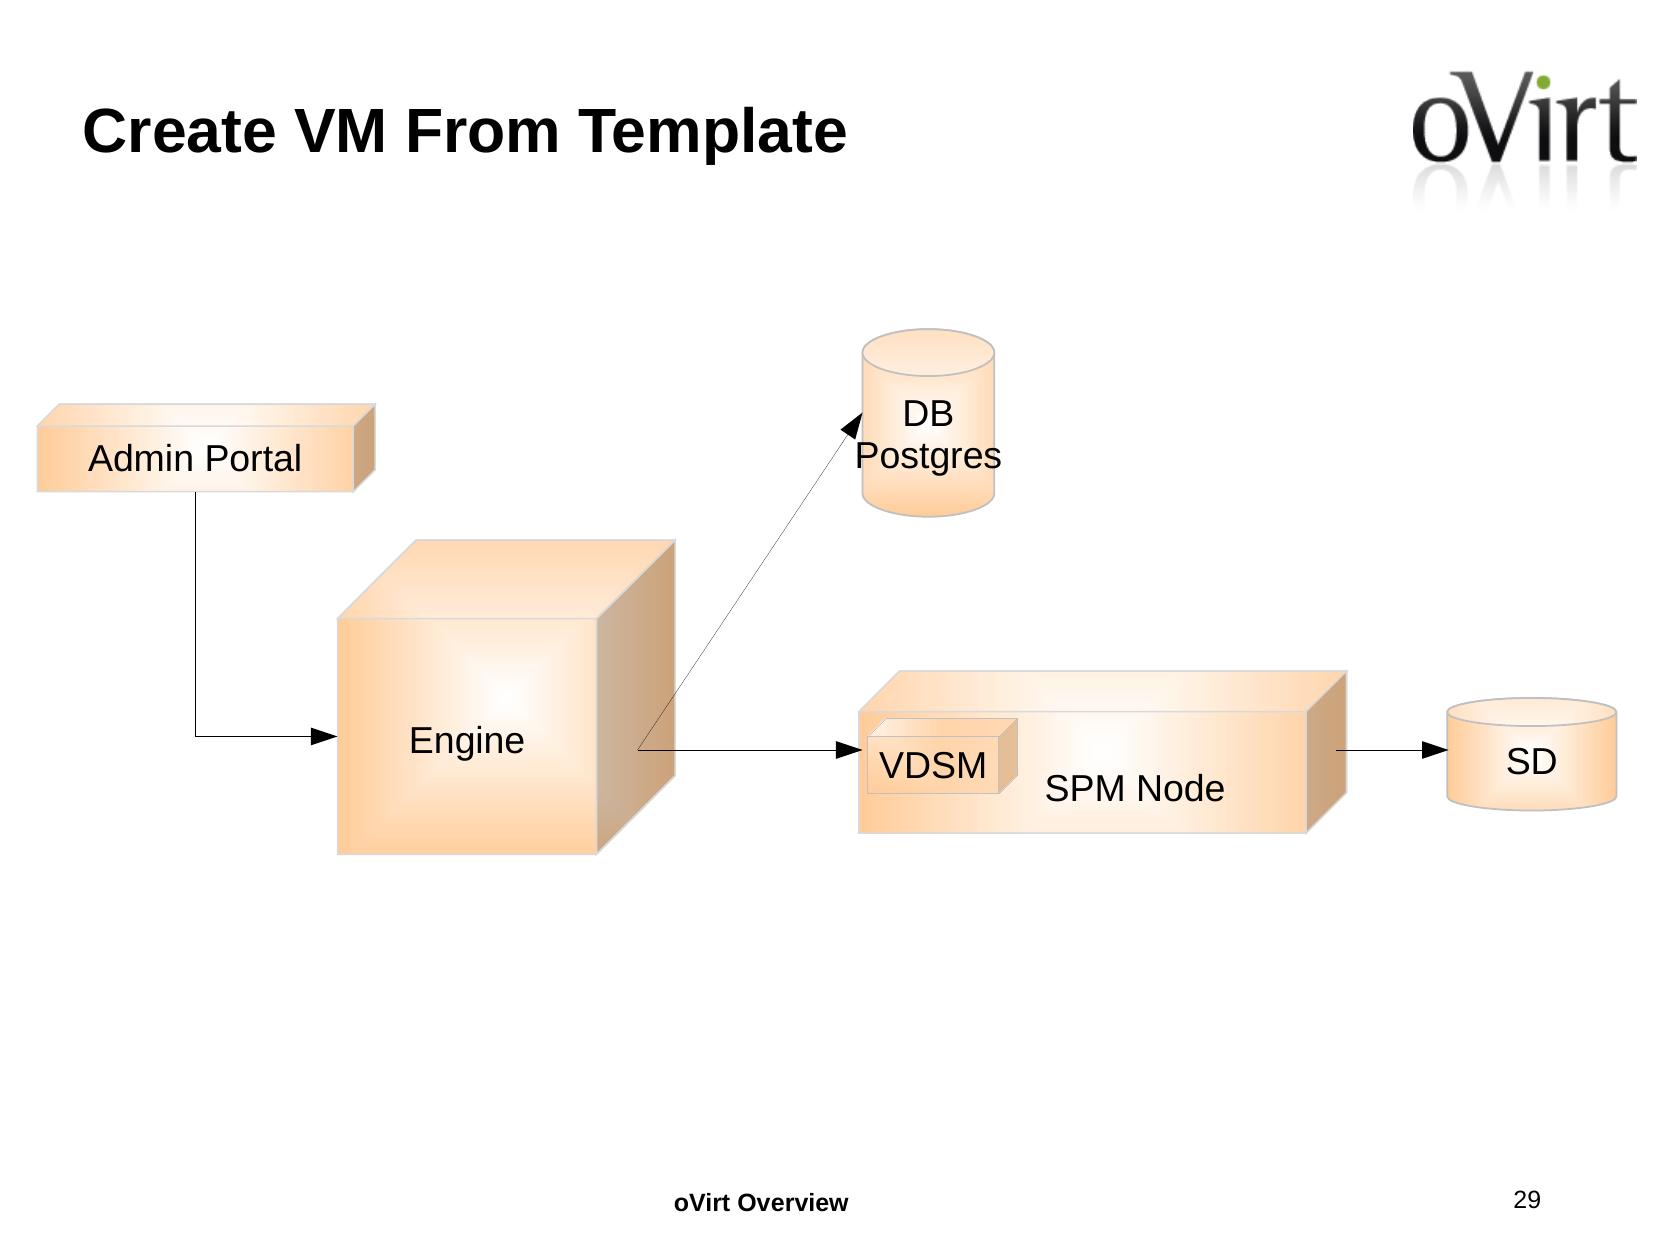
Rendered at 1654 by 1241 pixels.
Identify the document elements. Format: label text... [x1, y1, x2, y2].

text_box DB Postgres [862, 355, 995, 517]
text_box SPM Node [859, 712, 1306, 834]
text_box VDSM [867, 737, 998, 794]
text_box Admin Portal [37, 427, 353, 492]
picture [1571, 63, 1637, 212]
title Create VM From Template [82, 37, 1571, 226]
text_box SD [1447, 713, 1617, 811]
text_box Engine [337, 619, 596, 855]
